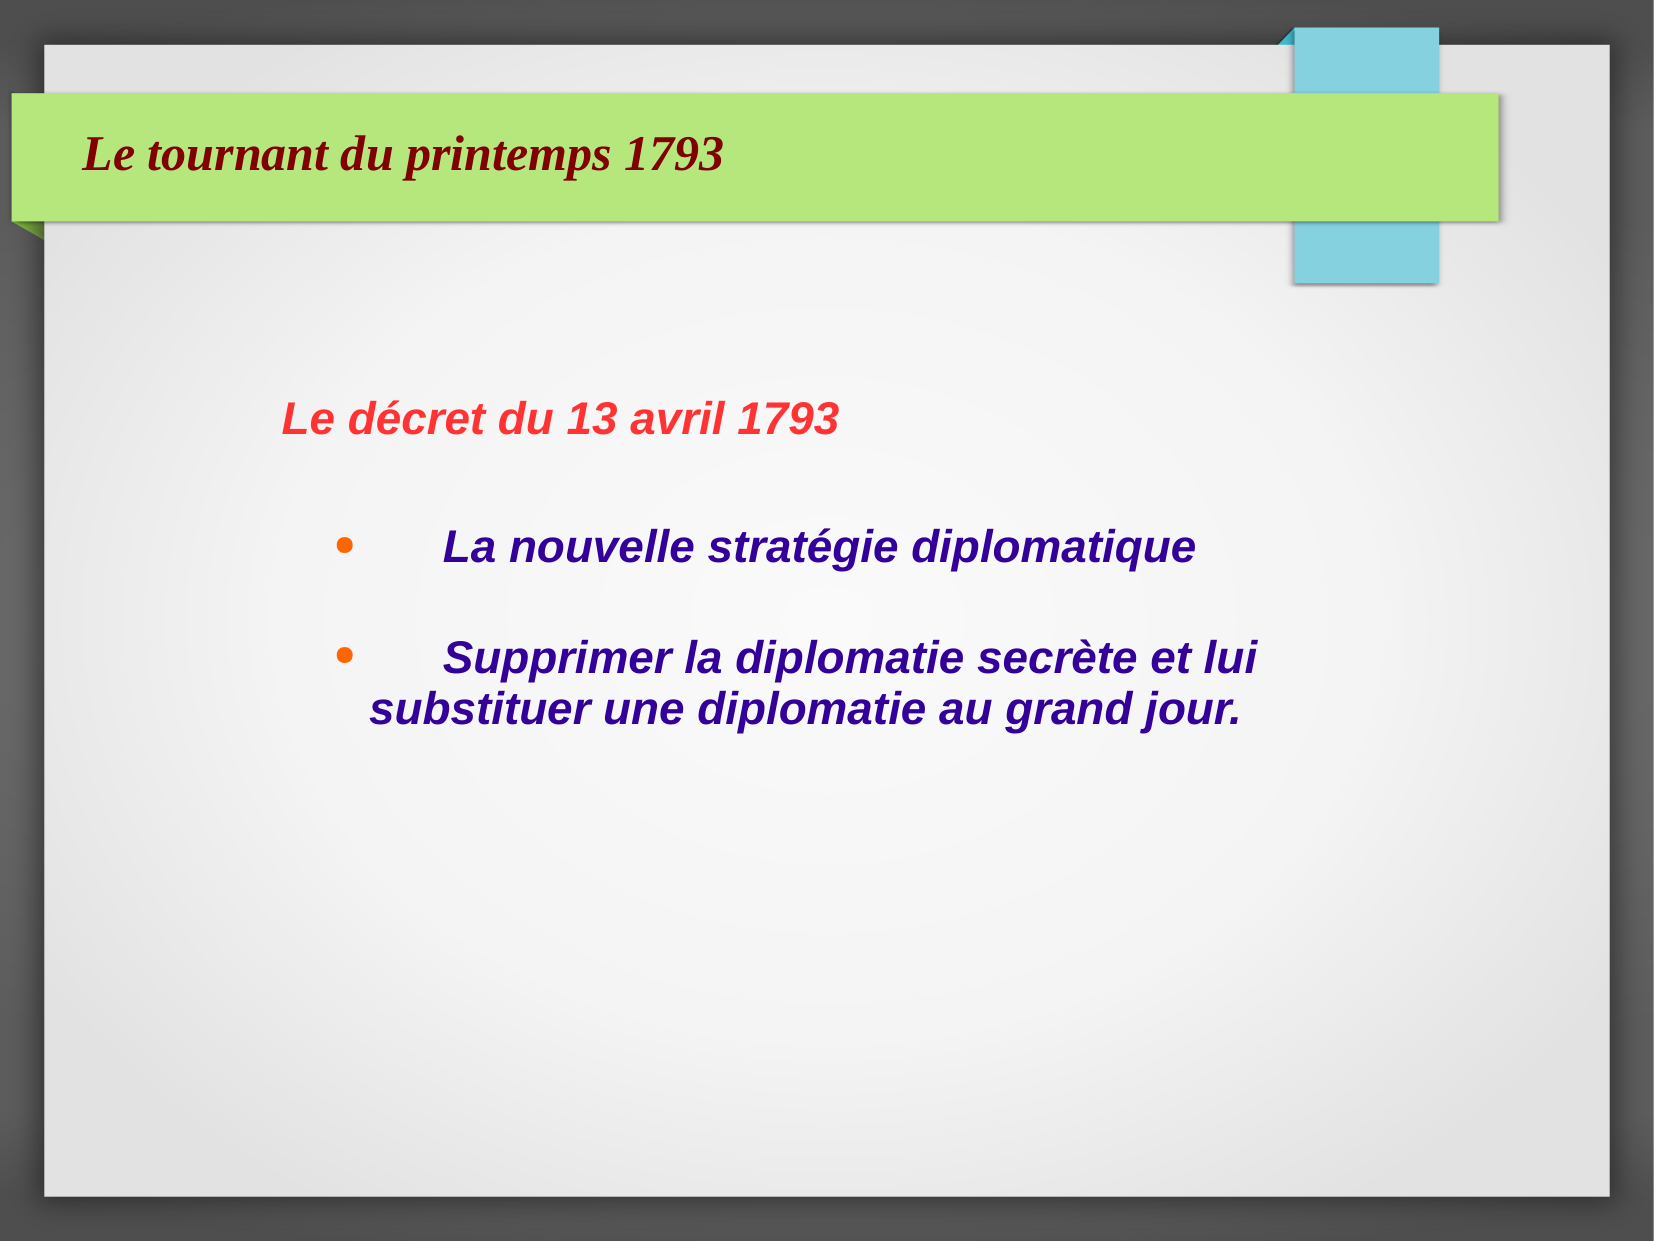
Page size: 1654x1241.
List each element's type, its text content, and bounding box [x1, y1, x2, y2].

picture [0, 0, 1654, 1241]
text_box Le décret du 13 avril 1793 La nouvelle stratégie diplomatique Supprimer la diplomatie secrète et lui substituer une diplomatie au grand jour. [259, 385, 1371, 742]
title Le tournant du printemps 1793 [82, 94, 1264, 213]
